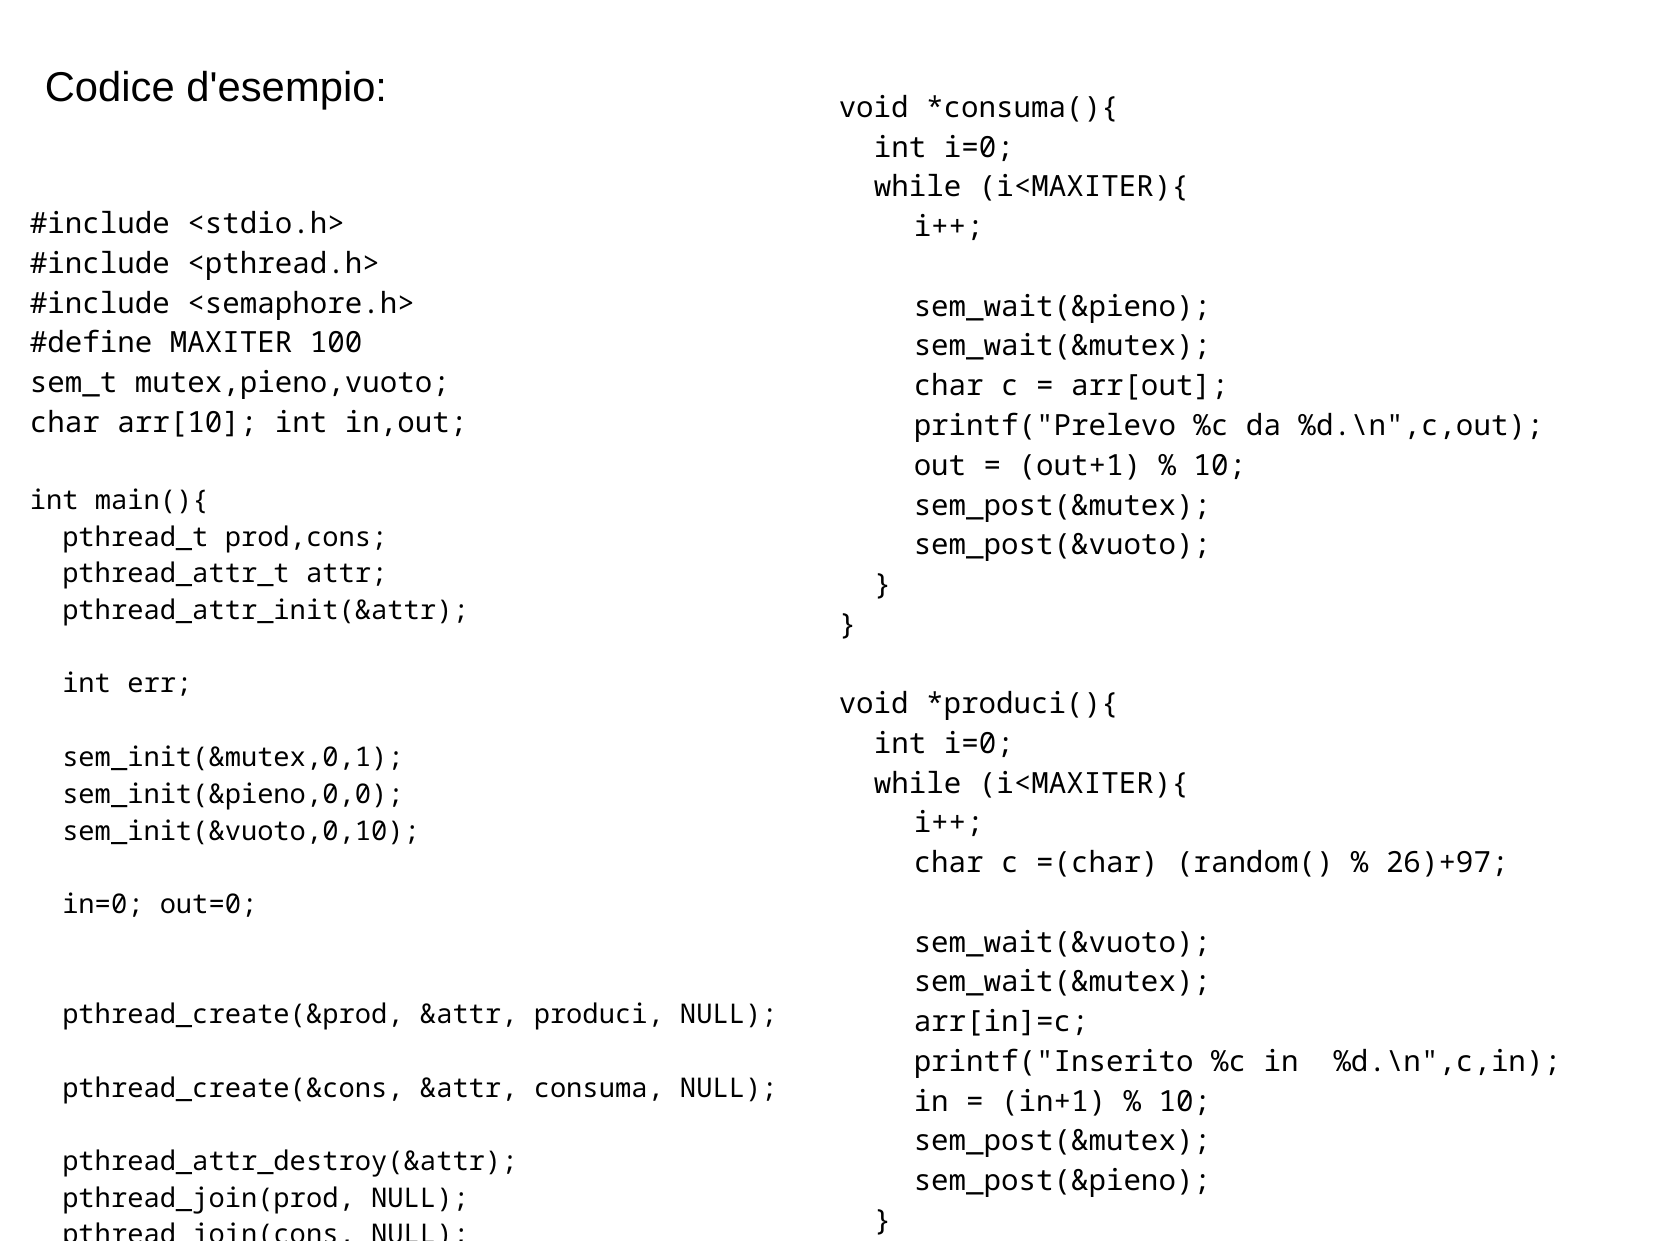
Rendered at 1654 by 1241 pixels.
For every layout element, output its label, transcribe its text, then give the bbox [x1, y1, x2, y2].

text_box Codice d'esempio: [30, 56, 796, 165]
text_box void *consuma(){ int i=0; while (i<MAXITER){ i++; sem_wait(&pieno); sem_wait(&mutex); char c = arr[out]; printf("Prelevo %c da %d.\n",c,out); out = (out+1) % 10; sem_post(&mutex); sem_post(&vuoto); } } void *produci(){ int i=0; while (i<MAXITER){ i++; char c =(char) (random() % 26)+97; sem_wait(&vuoto); sem_wait(&mutex); arr[in]=c; printf("Inserito %c in %d.\n",c,in); in = (in+1) % 10; sem_post(&mutex); sem_post(&pieno); } } [824, 39, 1654, 1177]
text_box #include <stdio.h> #include <pthread.h> #include <semaphore.h> #define MAXITER 100 sem_t mutex,pieno,vuoto; char arr[10]; int in,out; int main(){ pthread_t prod,cons; pthread_attr_t attr; pthread_attr_init(&attr); int err; sem_init(&mutex,0,1); sem_init(&pieno,0,0); sem_init(&vuoto,0,10); in=0; out=0; pthread_create(&prod, &attr, produci, NULL); pthread_create(&cons, &attr, consuma, NULL); pthread_attr_destroy(&attr); pthread_join(prod, NULL); pthread_join(cons, NULL); printf("Joined!\n"); return 0; } [15, 195, 811, 1237]
